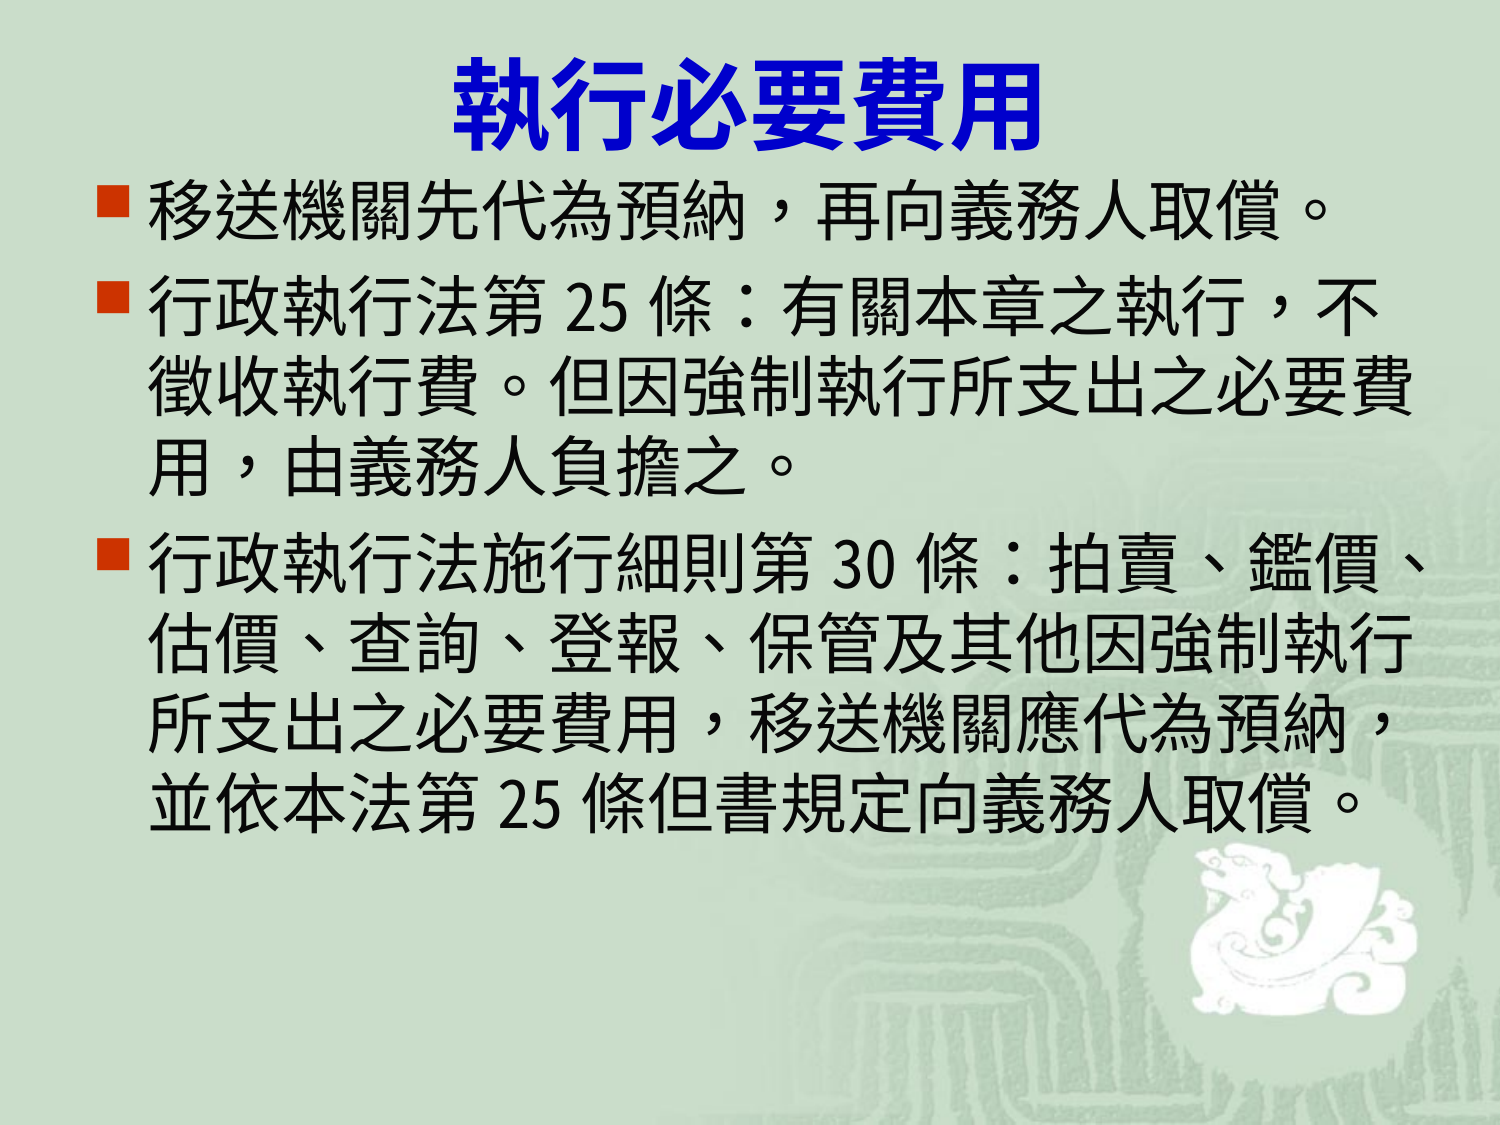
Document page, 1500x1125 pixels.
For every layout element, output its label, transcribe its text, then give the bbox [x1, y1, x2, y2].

title 執行必要費用 [112, 34, 1388, 160]
picture [0, 0, 1500, 1125]
list 移送機關先代為預納，再向義務人取償。 行政執行法第25條：有關本章之執行，不徵收執行費。但因強制執行所支出之必要費用，由義務人負擔之。 行政執行法施行細則第30條：拍賣、鑑價、估價、查詢、登報、保管及其他因強制執行所支出之必要費用，移送機關應代為預納，並依本法第25條但書規定向義務人取償。 [76, 160, 1436, 1000]
